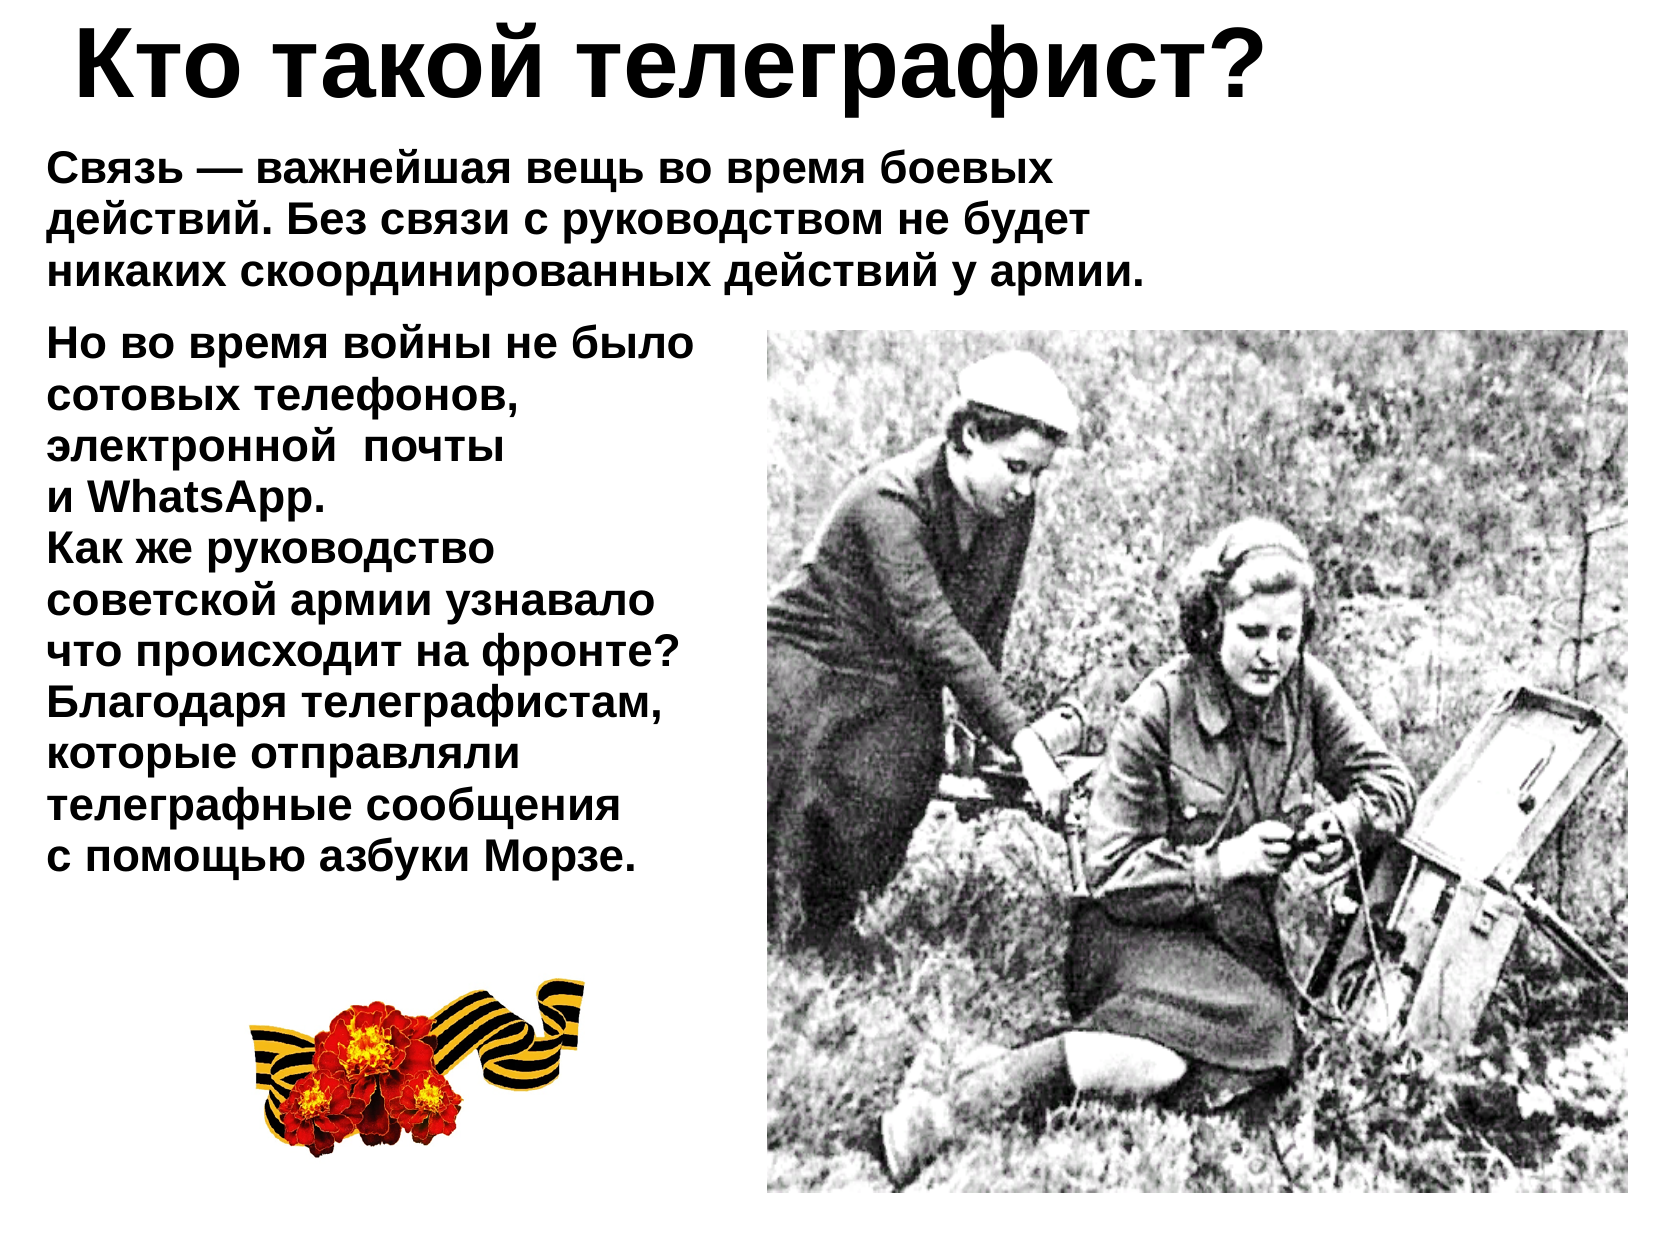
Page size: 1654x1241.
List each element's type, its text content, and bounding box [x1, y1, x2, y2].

text_box Но во время войны не было сотовых телефонов, электронной почты и WhatsApp. Как же руководство советской армии узнавало что происходит на фронте? Благодаря телеграфистам, которые отправляли телеграфные сообщения с помощью азбуки Морзе. [31, 309, 1026, 1241]
text_box Связь — важнейшая вещь во время боевых действий. Без связи с руководством не будет никаких скоординированных действий у армии. [31, 134, 1597, 330]
picture [220, 921, 608, 1218]
text_box Кто такой телеграфист? [59, 0, 1477, 134]
picture [1026, 330, 1628, 1193]
